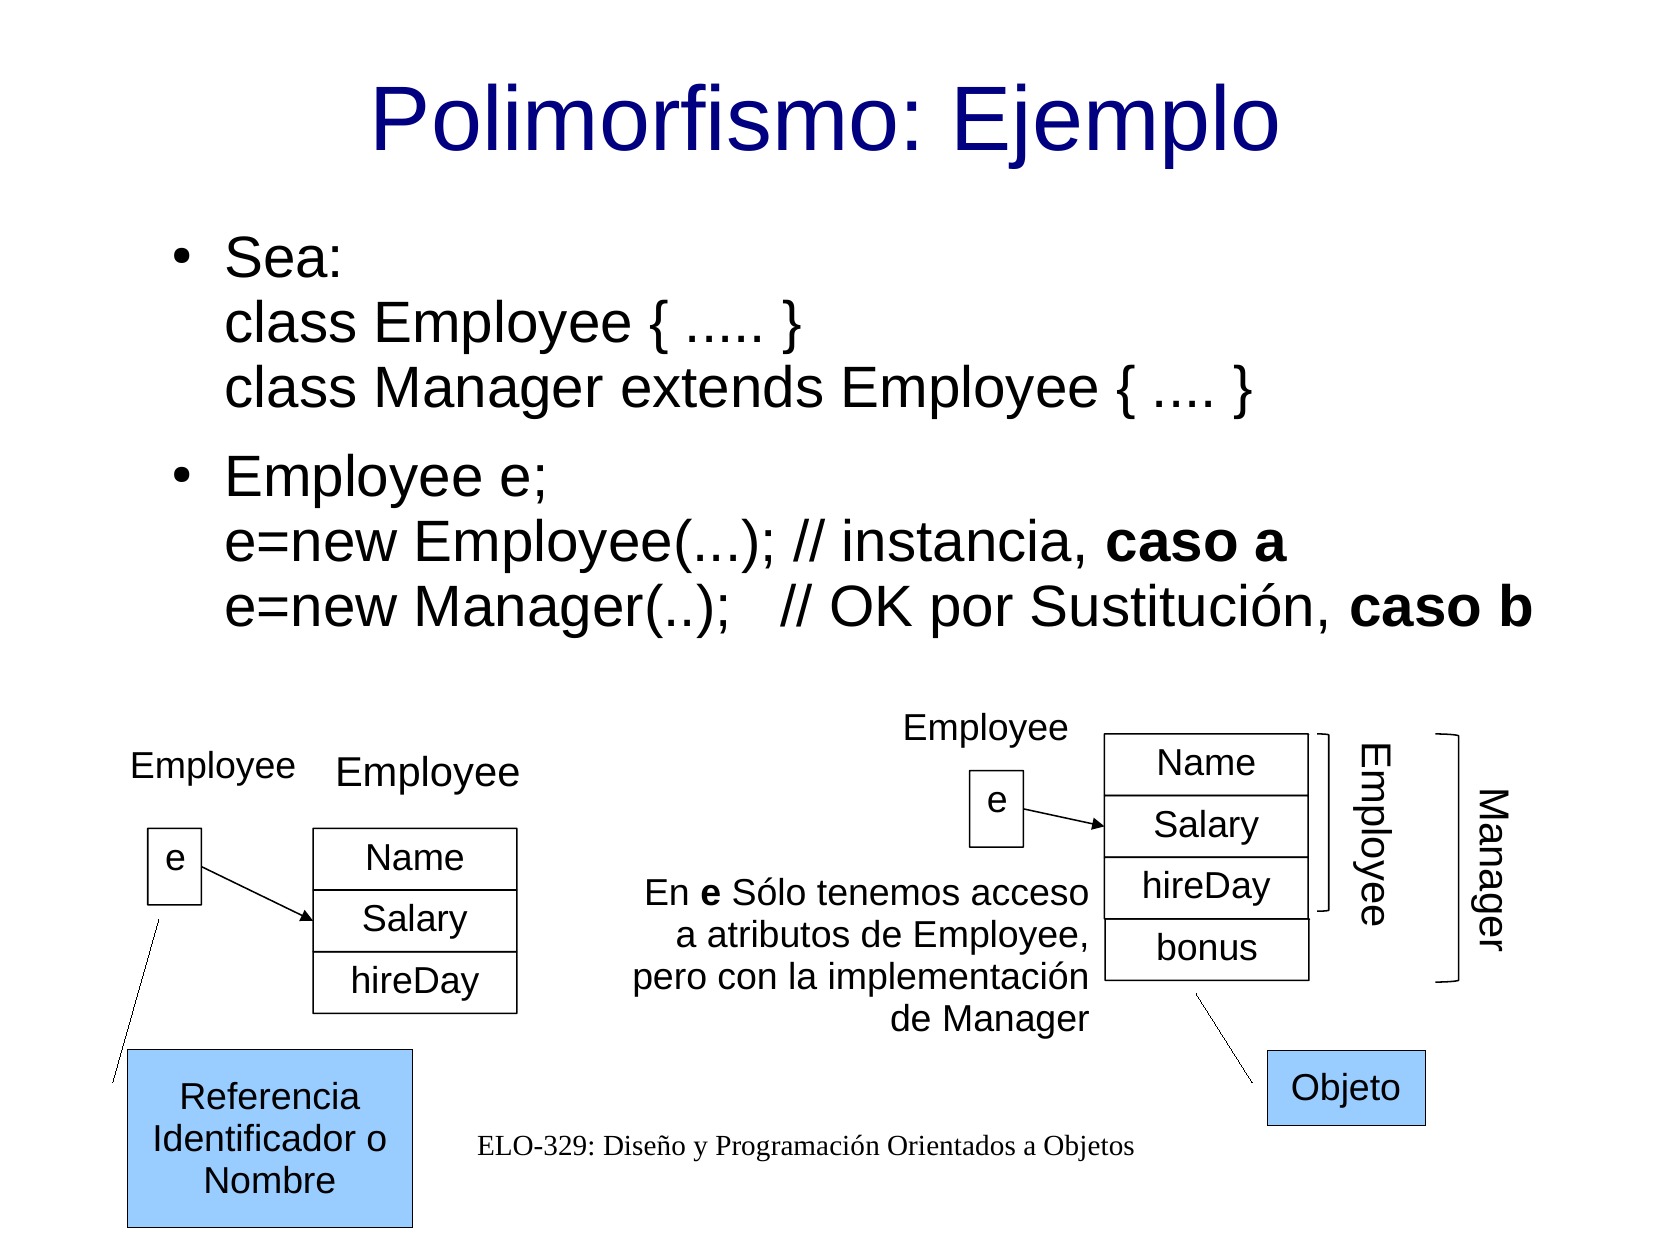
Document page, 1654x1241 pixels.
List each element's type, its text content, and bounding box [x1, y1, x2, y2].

list Sea: class Employee { ..... } class Manager extends Employee { .... } Employee e; e=new Employee(...); // instancia, caso a e=new Manager(..); // OK por Sustitución, caso b [82, 225, 1571, 676]
text_box Manager [1463, 772, 1526, 968]
text_box Referencia Identificador o Nombre [127, 1050, 413, 1227]
text_box Employee [887, 698, 1084, 757]
text_box Objeto [1267, 1050, 1425, 1125]
title Polimorfismo: Ejemplo [82, 49, 1571, 188]
text_box hireDay [313, 951, 517, 1010]
text_box bonus [1105, 918, 1309, 977]
text_box Salary [313, 890, 517, 948]
text_box En e Sólo tenemos acceso a atributos de Employee, pero con la implementación de Manager [599, 863, 1105, 1048]
text_box Salary [1104, 795, 1309, 854]
text_box e [150, 828, 201, 887]
text_box Name [1104, 733, 1309, 792]
text_box Name [313, 828, 517, 886]
text_box Employee [1345, 726, 1408, 943]
text_box e [972, 770, 1023, 829]
text_box hireDay [1104, 857, 1309, 915]
text_box Employee [320, 741, 536, 804]
text_box Employee [115, 737, 312, 795]
